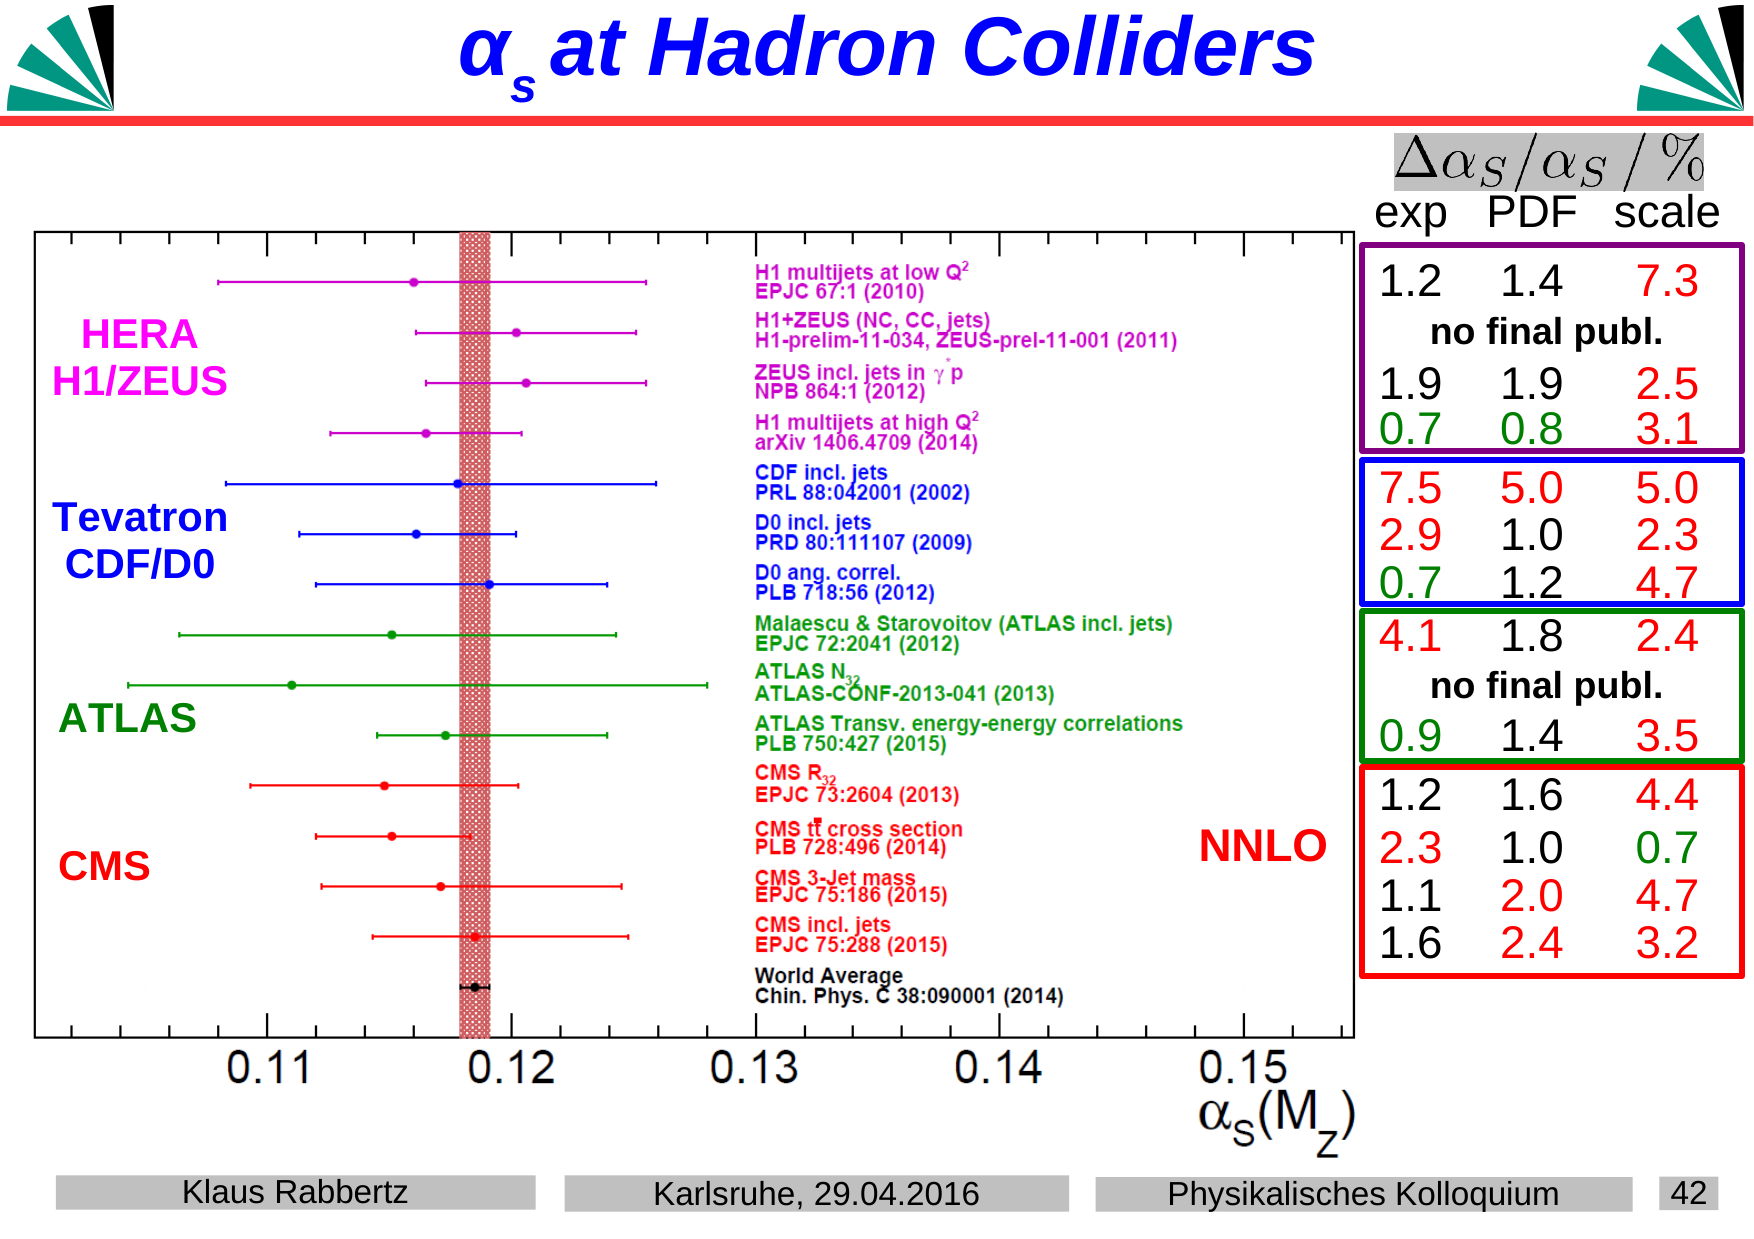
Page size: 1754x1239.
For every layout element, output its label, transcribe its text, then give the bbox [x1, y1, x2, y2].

text_box 4.1 [1367, 614, 1455, 667]
text_box scale [1602, 180, 1734, 242]
text_box 1.2 [1367, 249, 1455, 313]
text_box 1.0 [1488, 816, 1576, 880]
text_box 2.9 [1367, 520, 1455, 567]
title αs at Hadron Colliders [153, 0, 1600, 113]
text_box CMS [46, 836, 164, 896]
text_box 1.0 [1488, 520, 1576, 567]
text_box 1.2 [1367, 770, 1455, 816]
text_box no final publ. [1417, 304, 1676, 359]
text_box 2.0 [1488, 880, 1576, 927]
text_box 7.3 [1623, 249, 1712, 313]
text_box 1.6 [1367, 927, 1455, 973]
text_box 0.7 [1623, 827, 1712, 863]
text_box 3.1 [1623, 416, 1712, 448]
picture [1637, 5, 1744, 112]
text_box 2.5 [1623, 351, 1712, 416]
text_box 3.5 [1623, 704, 1712, 758]
picture [7, 5, 114, 112]
text_box 1.6 [1488, 770, 1576, 816]
text_box 4.7 [1623, 863, 1712, 927]
text_box 2.4 [1623, 614, 1712, 667]
text_box 5.0 [1488, 461, 1576, 520]
text_box 1.4 [1488, 249, 1576, 304]
text_box 4.7 [1623, 567, 1712, 601]
text_box 7.5 [1367, 456, 1455, 520]
text_box 0.8 [1488, 416, 1576, 461]
text_box ATLAS [46, 689, 206, 748]
text_box 1.9 [1488, 359, 1576, 416]
text_box 2.3 [1367, 816, 1455, 863]
text_box PDF [1474, 180, 1590, 242]
text_box 1.1 [1367, 863, 1455, 927]
text_box 4.4 [1623, 770, 1712, 827]
text_box Tevatron CDF/D0 [40, 488, 237, 595]
picture [26, 222, 1364, 1162]
text_box 5.0 [1623, 456, 1712, 520]
text_box 0.7 [1367, 567, 1455, 601]
picture [1394, 132, 1704, 192]
text_box 2.3 [1623, 520, 1712, 567]
text_box no final publ. [1417, 659, 1676, 713]
text_box 3.2 [1623, 927, 1712, 973]
text_box 1.4 [1488, 713, 1576, 758]
text_box 1.9 [1367, 351, 1455, 416]
text_box 0.7 [1367, 416, 1455, 448]
text_box 1.8 [1488, 614, 1576, 659]
text_box 1.2 [1488, 567, 1576, 614]
text_box 0.9 [1367, 704, 1455, 758]
text_box exp [1362, 180, 1460, 242]
text_box NNLO [1186, 813, 1341, 877]
text_box 2.4 [1488, 927, 1576, 973]
text_box HERA H1/ZEUS [40, 305, 241, 412]
